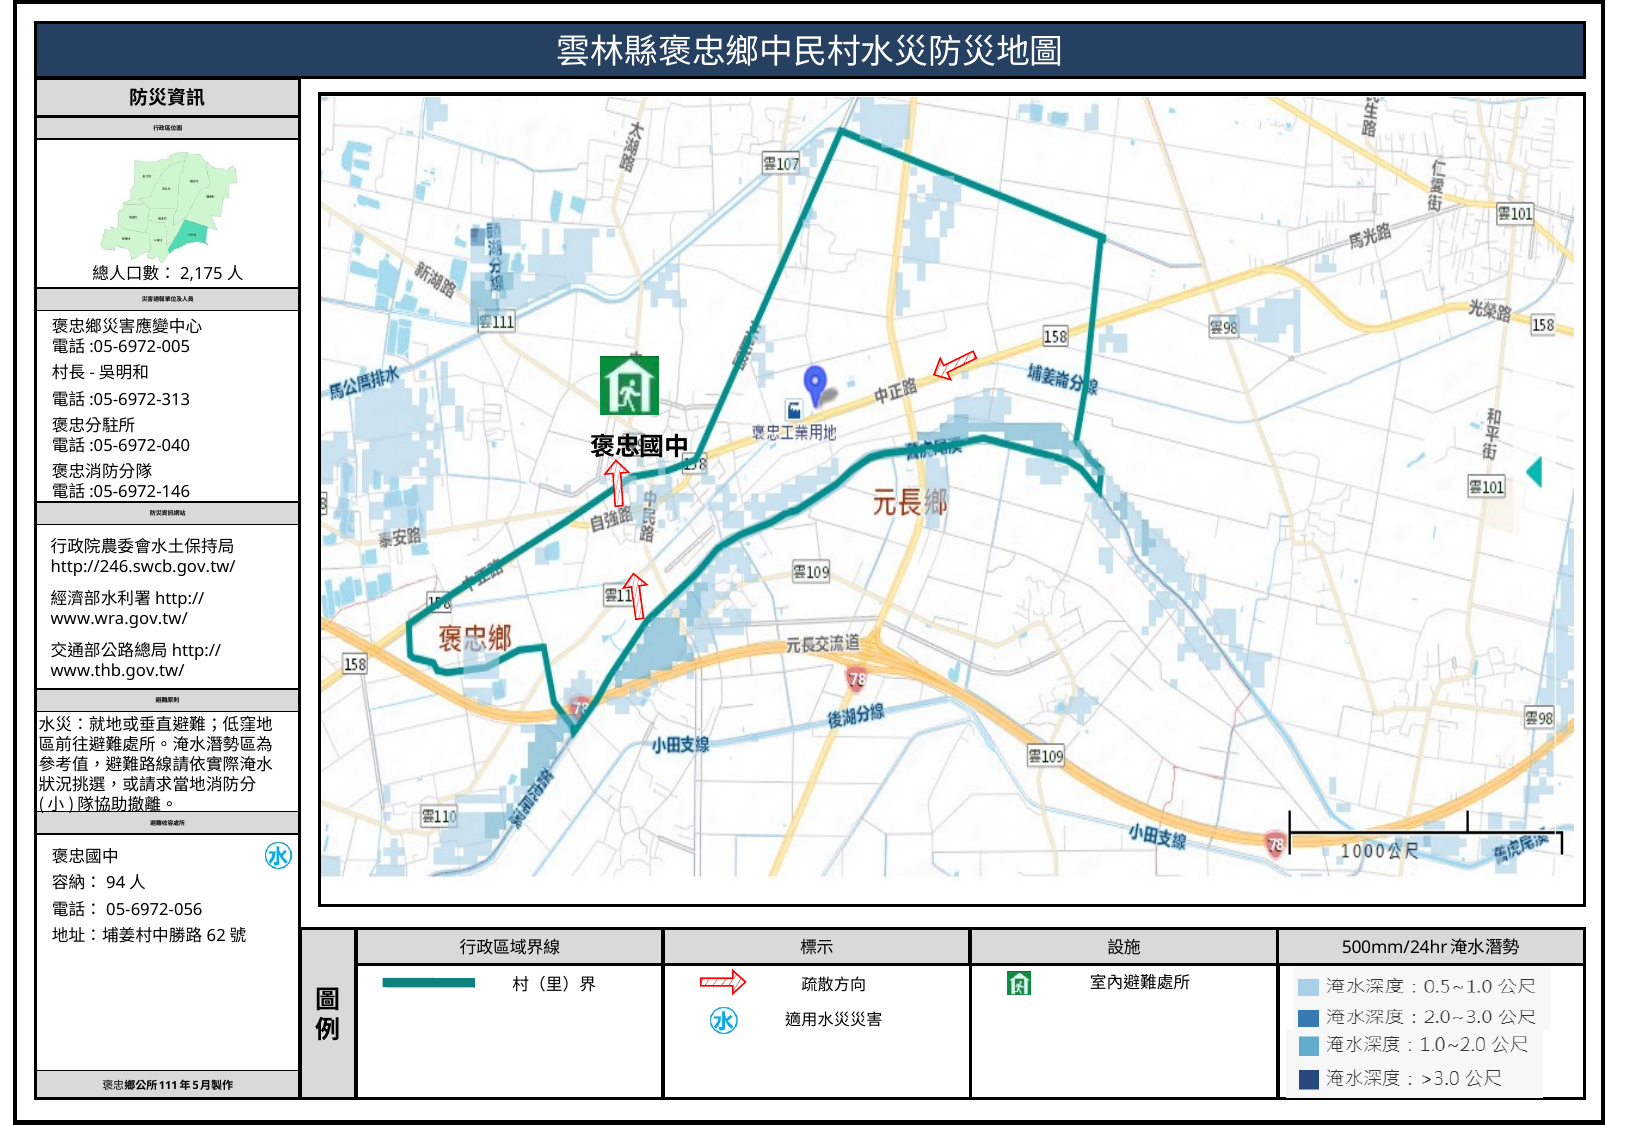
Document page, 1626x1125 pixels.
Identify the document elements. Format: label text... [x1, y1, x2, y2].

picture [263, 840, 293, 870]
text_box 褒忠鄉公所111年5月製作 [37, 1070, 298, 1097]
text_box 總人口數：2,175人 [68, 255, 268, 291]
picture [708, 1005, 739, 1034]
text_box [605, 460, 629, 507]
text_box 避難收容處所 [37, 822, 298, 835]
text_box [700, 970, 746, 994]
text_box 村（里）界 [414, 966, 695, 1002]
text_box 疏散方向 [695, 966, 974, 1000]
text_box 行政區域界線 [356, 930, 664, 965]
text_box 避難原則 [37, 689, 298, 706]
text_box 圖例 [302, 930, 356, 1097]
text_box 室內避難處所 [989, 964, 1292, 1001]
text_box 雲林縣褒忠鄉中民村水災防災地圖 [35, 22, 1585, 78]
text_box 防災資訊 [37, 80, 298, 116]
text_box 設施 [970, 930, 1277, 963]
text_box 行政院農委會水土保持局http://246.swcb.gov.tw/ 經濟部水利署http://www.wra.gov.tw/ 交通部公路總局http://www.thb.gov.tw/ [35, 527, 303, 688]
text_box [933, 351, 977, 380]
text_box 行政區位圖 [37, 116, 298, 140]
text_box 防災資訊網站 [37, 509, 298, 525]
text_box 500mm/24hr淹水潛勢 [1277, 928, 1585, 965]
picture [1285, 967, 1551, 1098]
text_box 褒忠鄉災害應變中心 電話:05-6972-005 村長-吳明和 電話:05-6972-313 褒忠分駐所 電話:05-6972-040 褒忠消防分隊 電話:05-6972-146 [37, 308, 301, 509]
text_box 水災：就地或垂直避難；低窪地區前往避難處所。淹水潛勢區為參考值，避難路線請依實際淹水狀況挑選，或請求當地消防分(小)隊協助撤離。 [23, 706, 301, 822]
picture [68, 146, 269, 268]
text_box [623, 573, 647, 620]
text_box 災害通報單位及人員 [37, 287, 298, 308]
text_box 適用水災災害 [694, 1000, 974, 1036]
text_box 褒忠國中 [575, 422, 741, 468]
picture [321, 97, 1574, 884]
text_box 標示 [664, 930, 970, 965]
text_box 褒忠國中 容納：94人 電話：05-6972-056 地址：埔姜村中勝路62號 [37, 838, 301, 953]
